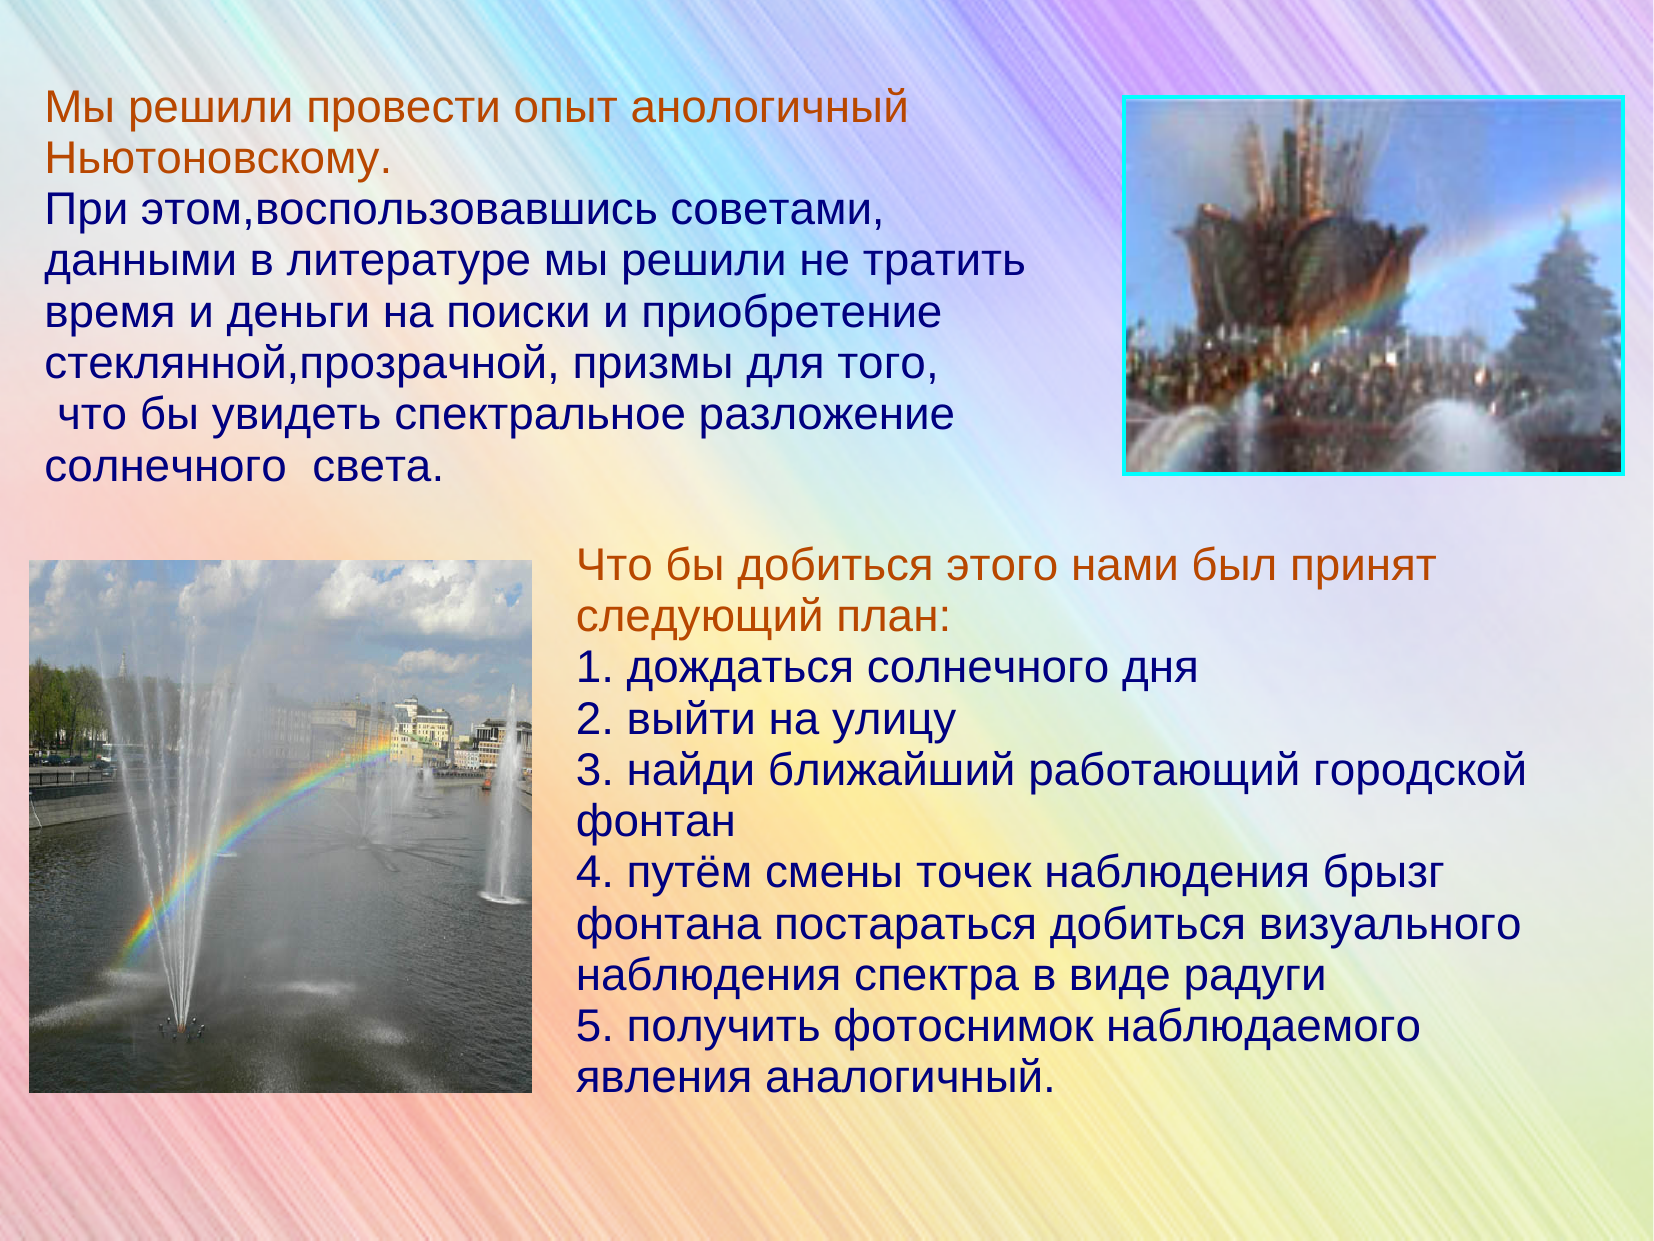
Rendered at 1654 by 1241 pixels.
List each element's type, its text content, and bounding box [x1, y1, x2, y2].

picture [0, 0, 1654, 1241]
text_box Мы решили провести опыт анологичный Ньютоновскому. При этом,воспользовавшись советами, данными в литературе мы решили не тратить время и деньги на поиски и приобретение стеклянной,прозрачной, призмы для того, что бы увидеть спектральное разложение солнечного света. [29, 73, 1093, 591]
text_box Что бы добиться этого нами был принят следующий план: 1. дождаться солнечного дня 2. выйти на улицу 3. найди ближайший работающий городской фонтан 4. путём смены точек наблюдения брызг фонтана постараться добиться визуального наблюдения спектра в виде радуги 5. получить фотоснимок наблюдаемого явления аналогичный. [561, 531, 1625, 1170]
